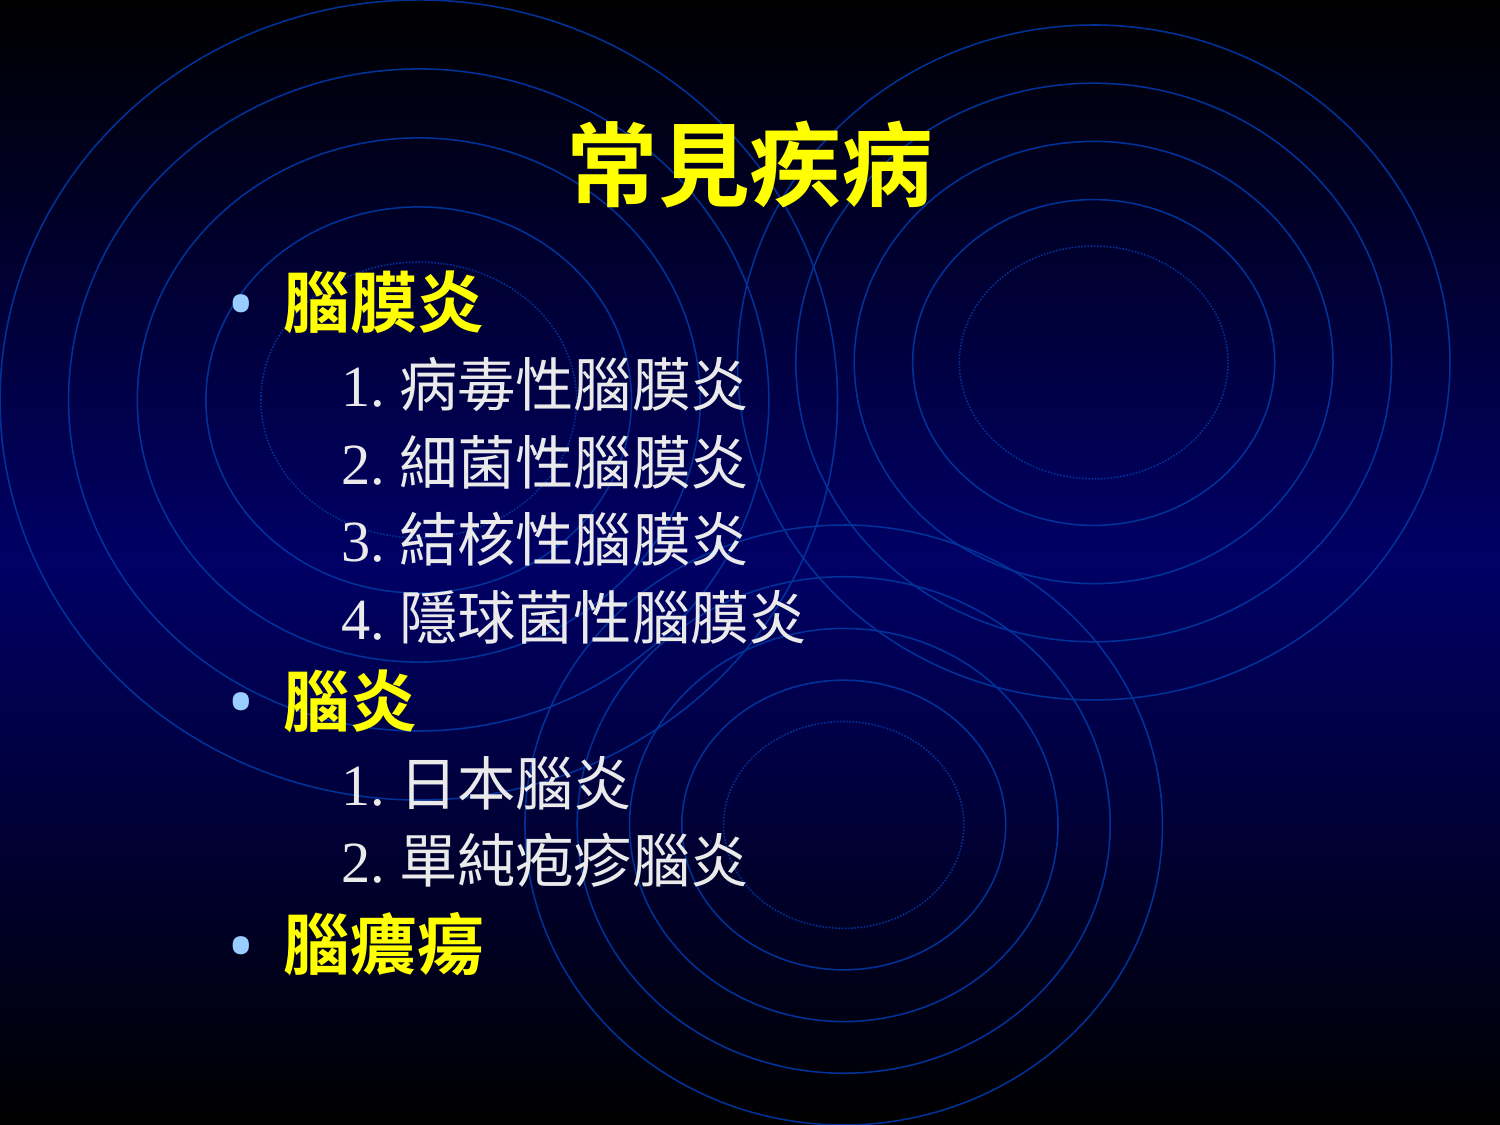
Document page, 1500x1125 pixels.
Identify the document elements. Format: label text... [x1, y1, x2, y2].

title 常見疾病 [112, 99, 1388, 213]
list 腦膜炎 1.病毒性腦膜炎 2.細菌性腦膜炎 3.結核性腦膜炎 4.隱球菌性腦膜炎 腦炎 1.日本腦炎 2.單純疱疹腦炎 腦癑瘍 [212, 262, 1388, 1000]
